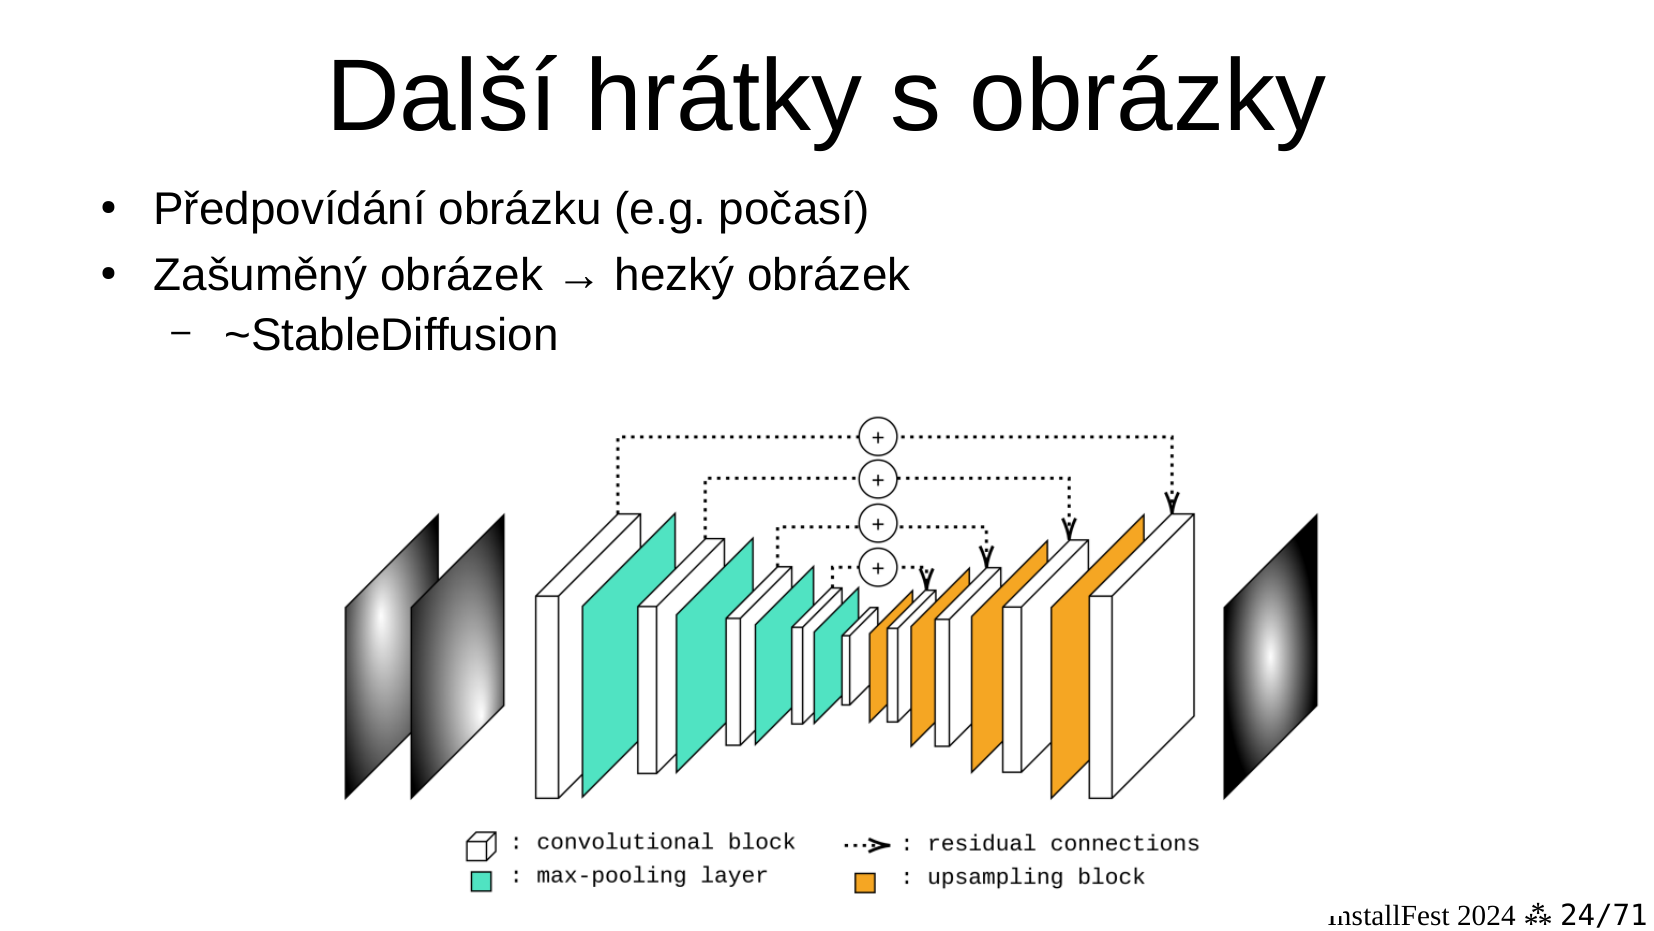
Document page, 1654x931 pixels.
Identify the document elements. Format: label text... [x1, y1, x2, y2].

picture [321, 392, 1343, 916]
list Předpovídání obrázku (e.g. počasí) Zašuměný obrázek → hezký obrázek ~StableDiffusion [82, 182, 1571, 783]
title Další hrátky s obrázky [82, 38, 1571, 153]
